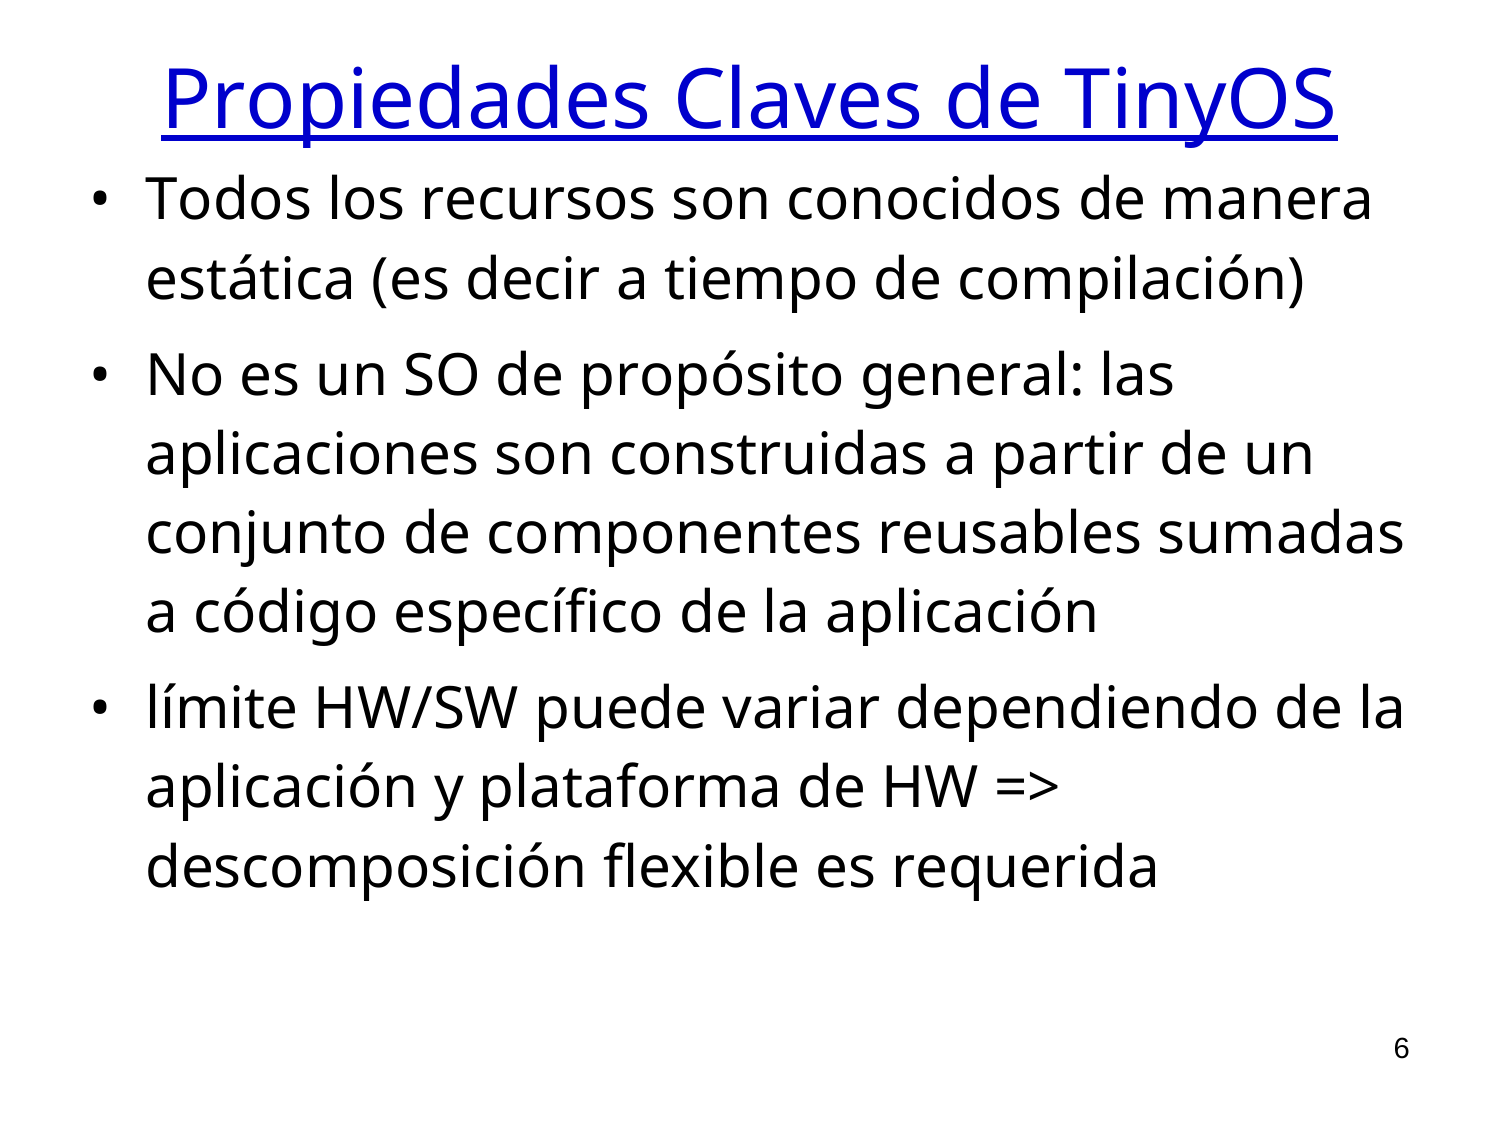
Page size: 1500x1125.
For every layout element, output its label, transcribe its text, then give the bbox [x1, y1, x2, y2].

title Propiedades Claves de TinyOS [74, 30, 1425, 149]
list Todos los recursos son conocidos de manera estática (es decir a tiempo de compilación) No es un SO de propósito general: las aplicaciones son construidas a partir de un conjunto de componentes reusables sumadas a código específico de la aplicación límite HW/SW puede variar dependiendo de la aplicación y plataforma de HW => descomposición flexible es requerida [74, 149, 1425, 1021]
